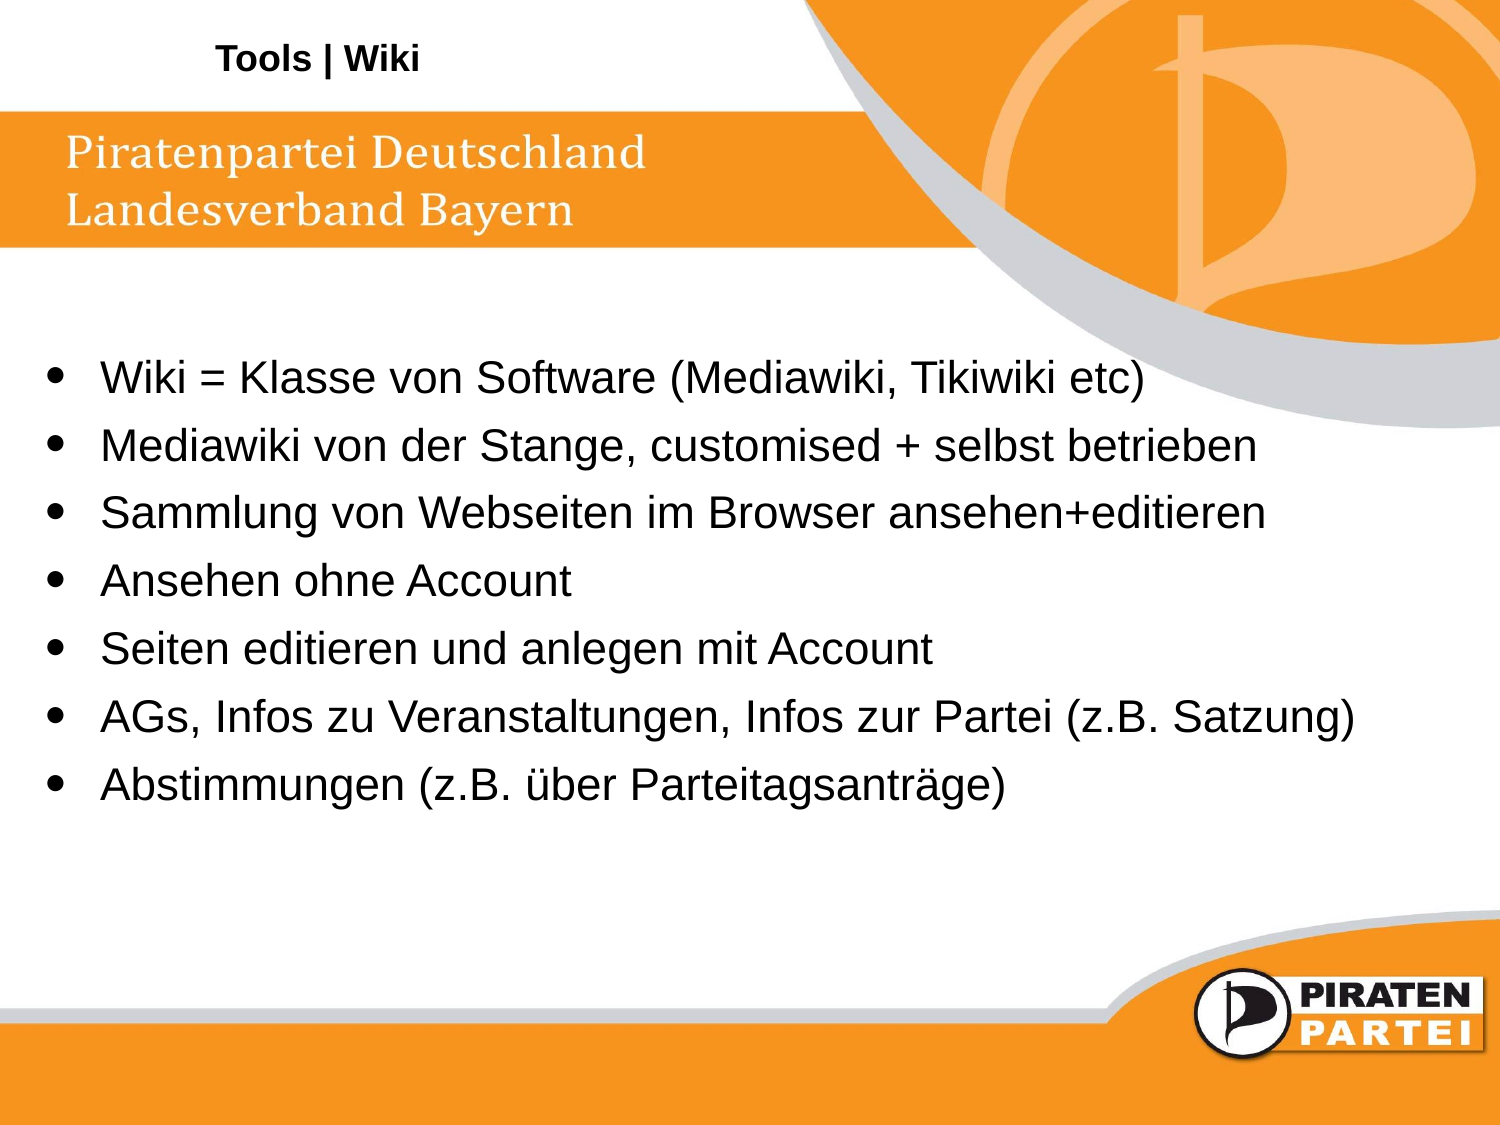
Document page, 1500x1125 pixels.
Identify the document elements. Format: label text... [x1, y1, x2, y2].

text_box Wiki = Klasse von Software (Mediawiki, Tikiwiki etc) Mediawiki von der Stange, customised + selbst betrieben Sammlung von Webseiten im Browser ansehen+editieren Ansehen ohne Account Seiten editieren und anlegen mit Account AGs, Infos zu Veranstaltungen, Infos zur Partei (z.B. Satzung) Abstimmungen (z.B. über Parteitagsanträge) [29, 343, 1483, 962]
picture [0, 0, 1500, 1125]
text_box Tools | Wiki [187, 29, 436, 87]
